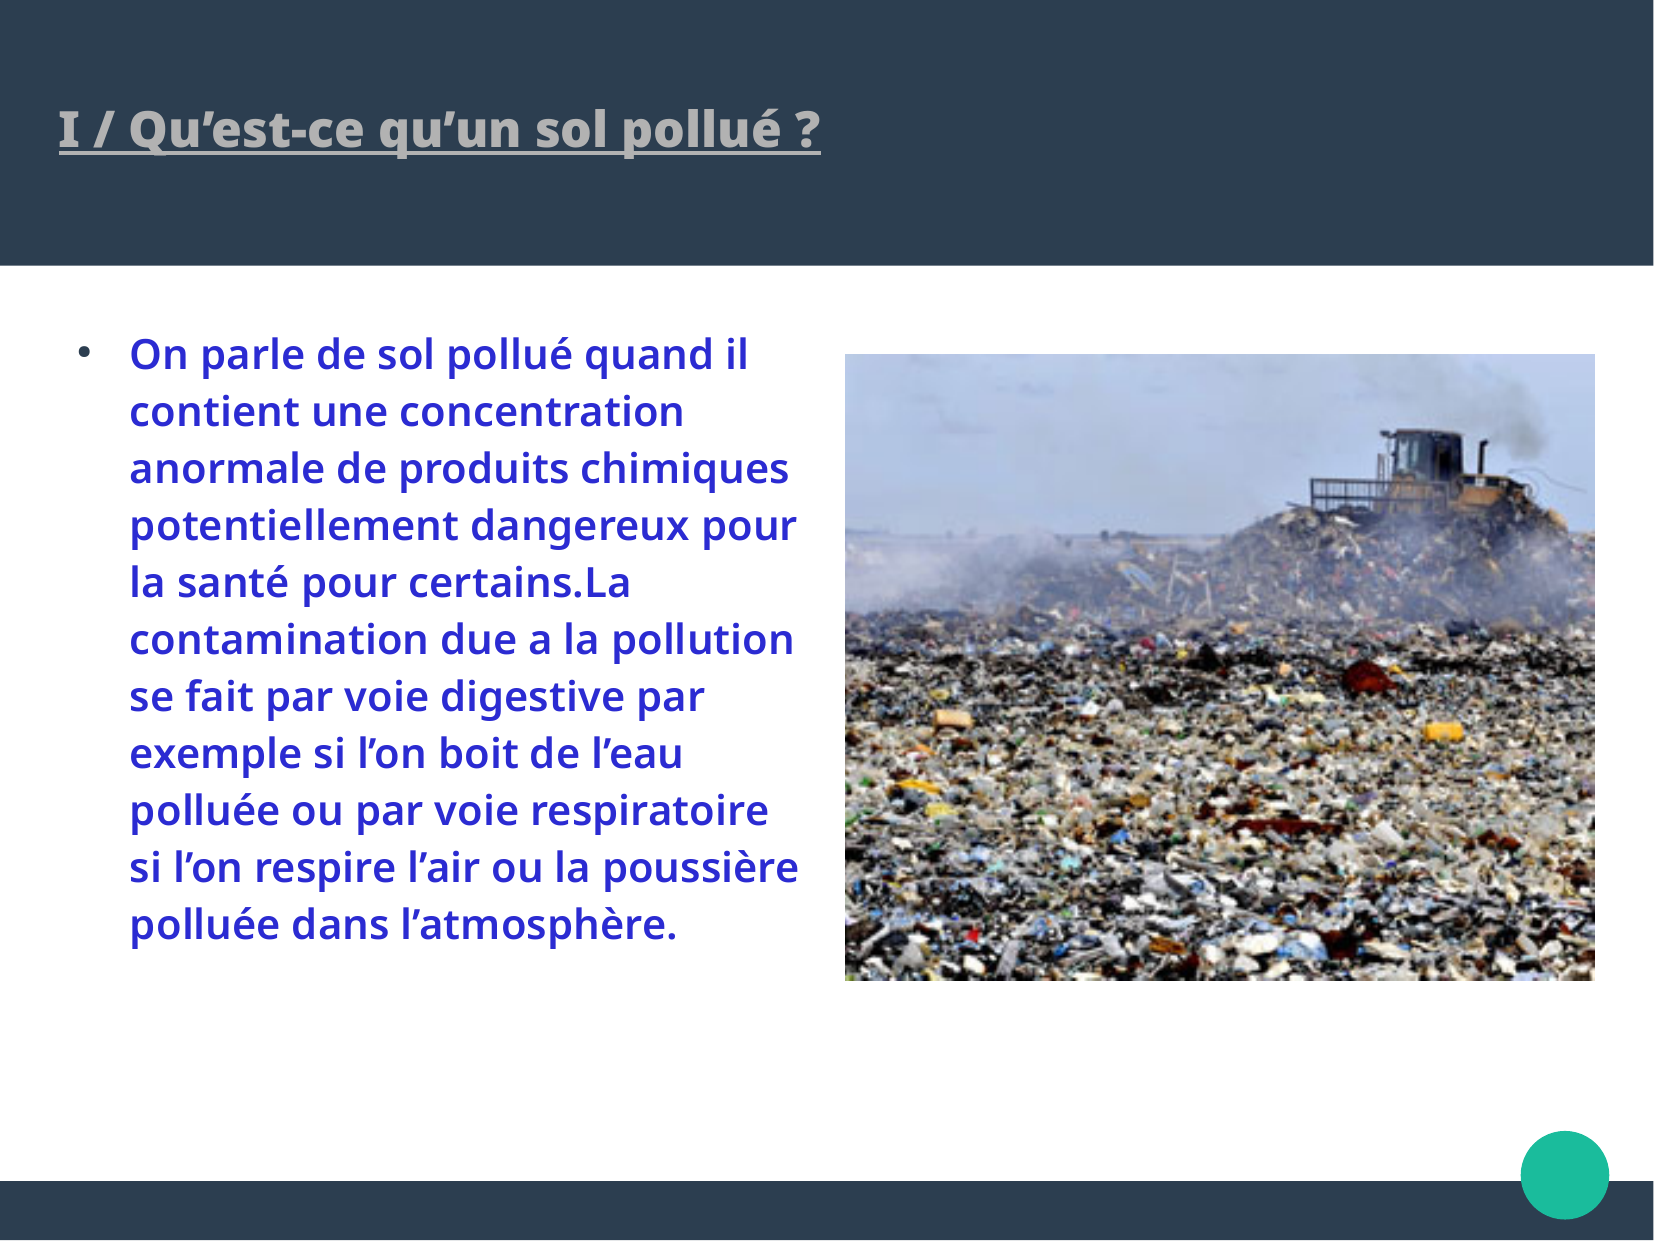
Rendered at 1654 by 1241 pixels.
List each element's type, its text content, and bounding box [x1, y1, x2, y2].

list On parle de sol pollué quand il contient une concentration anormale de produits chimiques potentiellement dangereux pour la santé pour certains.La contamination due a la pollution se fait par voie digestive par exemple si l’on boit de l’eau polluée ou par voie respiratoire si l’on respire l’air ou la poussière polluée dans l’atmosphère. [59, 324, 809, 1152]
title I / Qu’est-ce qu’un sol pollué ? [59, 49, 1595, 207]
picture [845, 354, 1595, 981]
